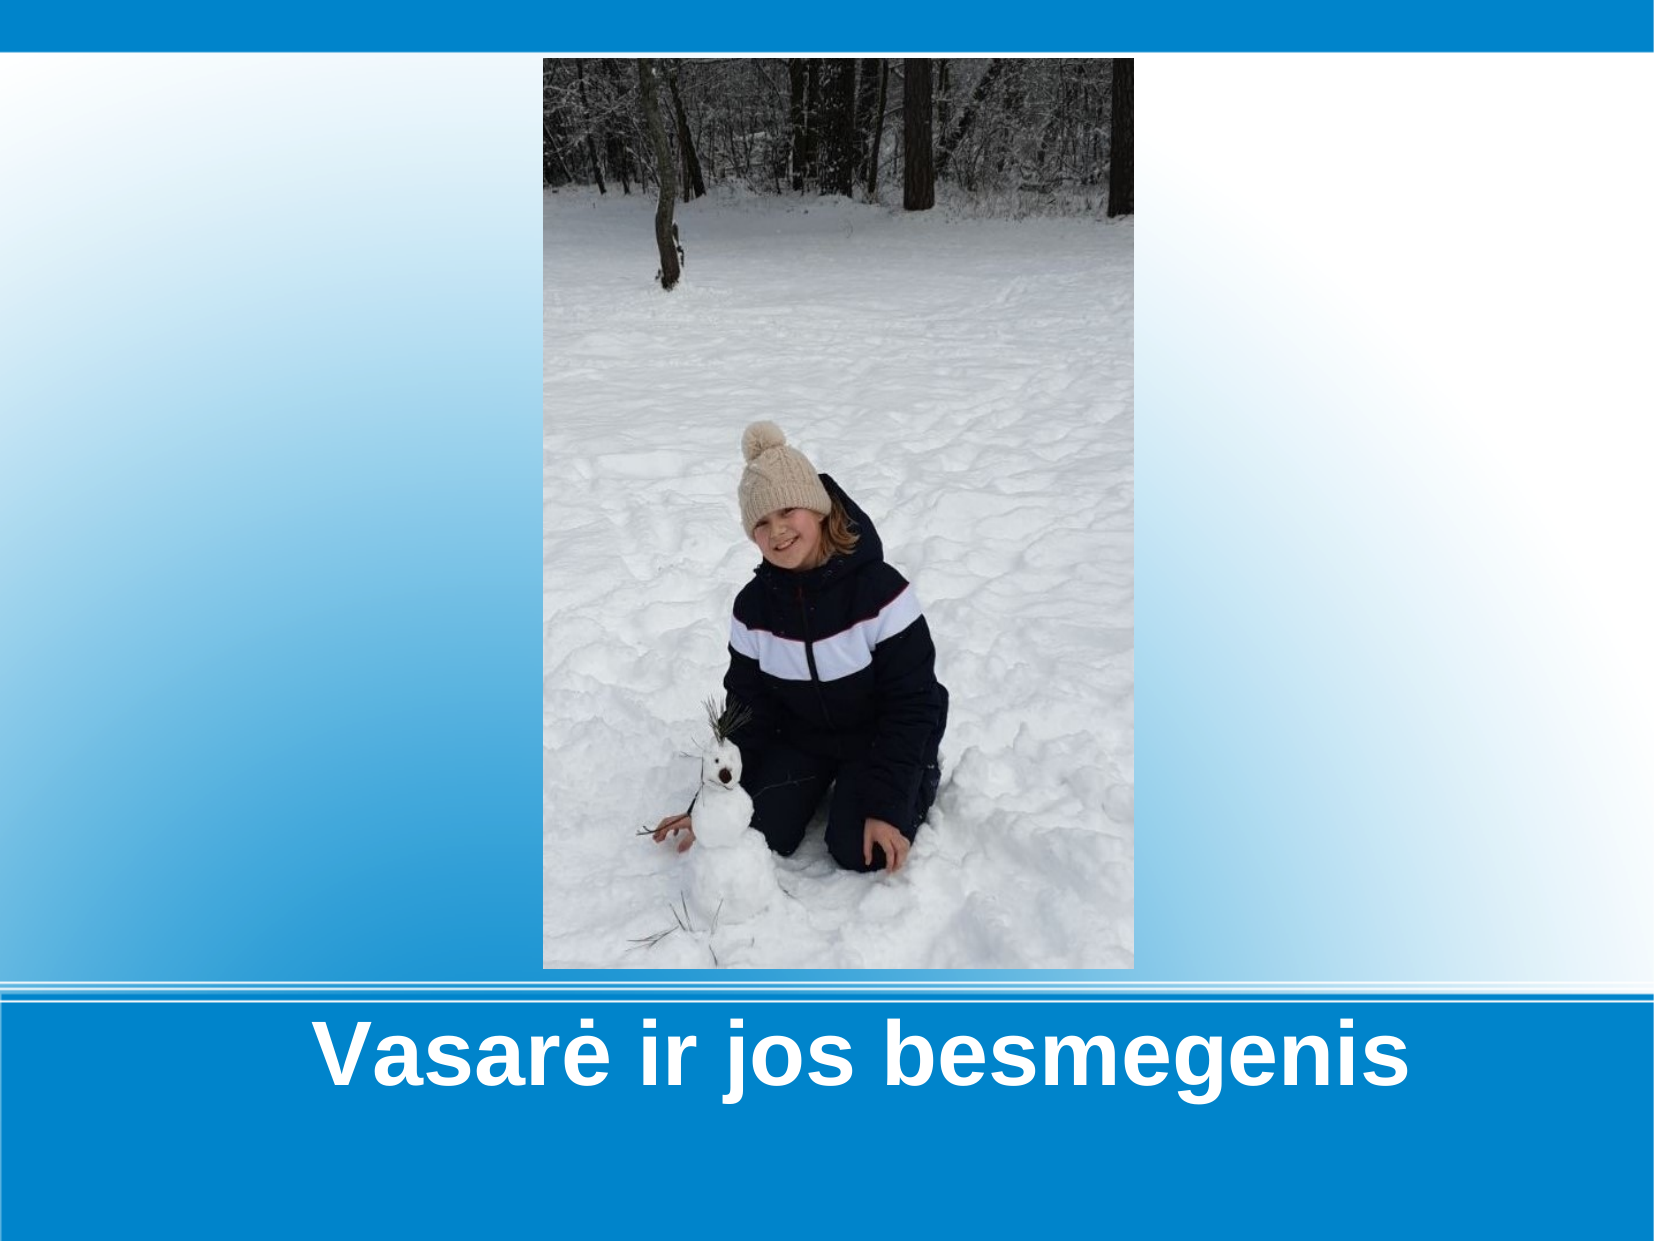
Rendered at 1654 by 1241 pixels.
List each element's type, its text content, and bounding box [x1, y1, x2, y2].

picture [543, 59, 1134, 944]
title Vasarė ir jos besmegenis [118, 944, 1607, 1152]
